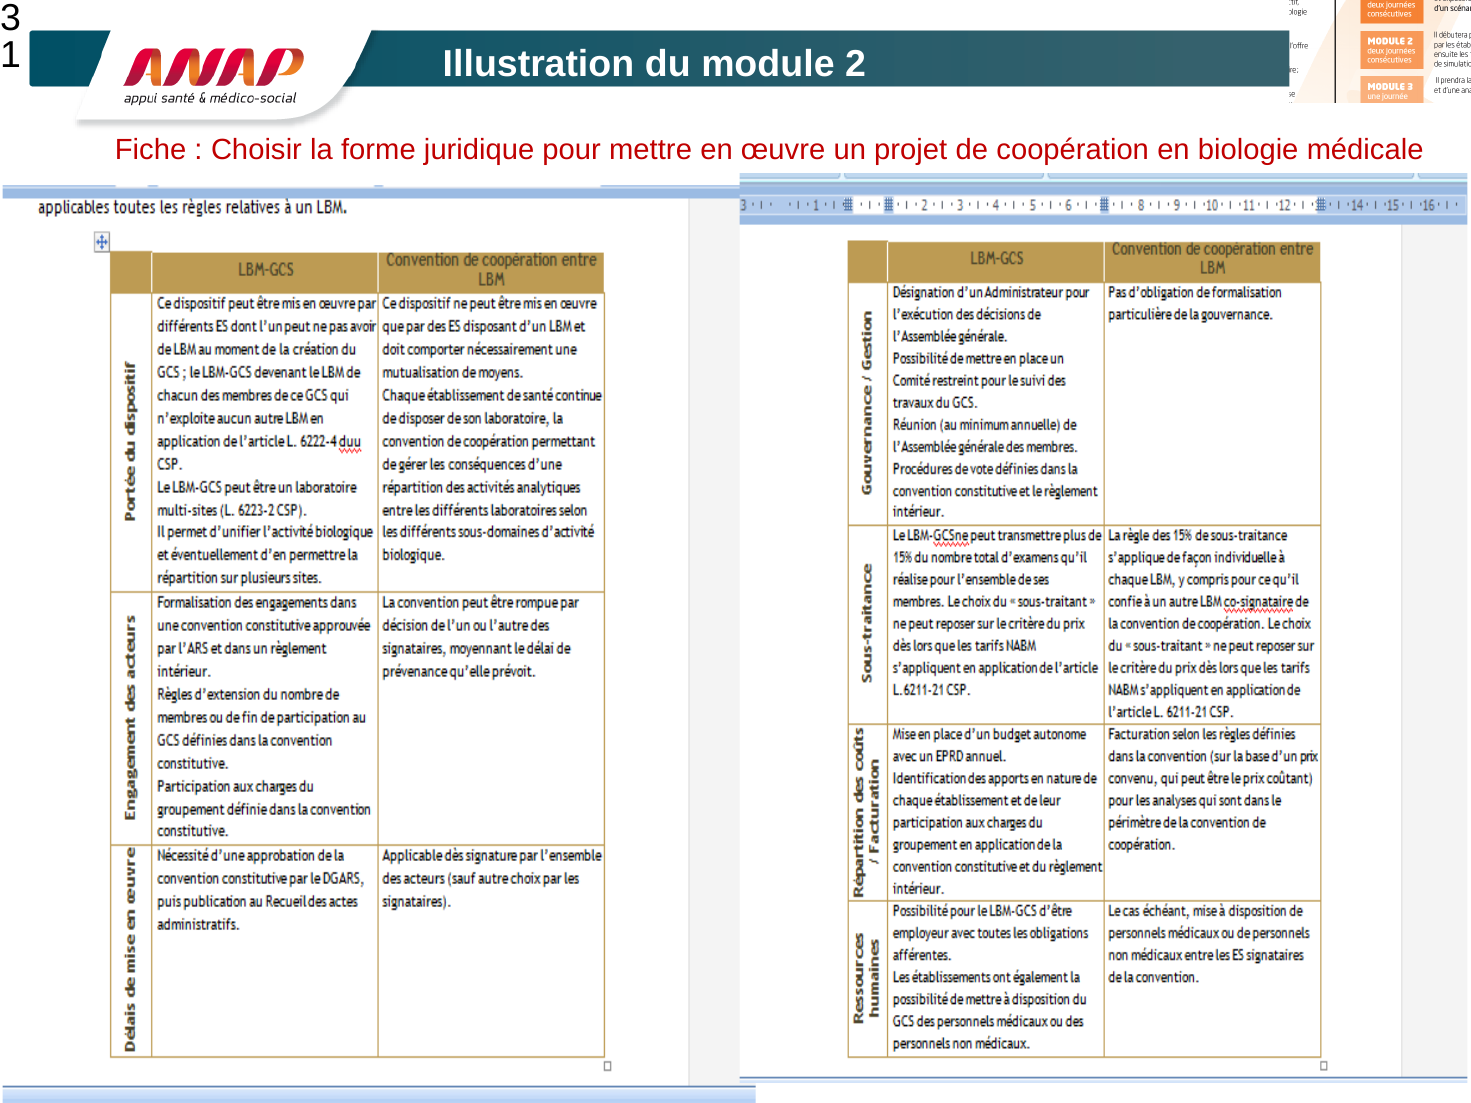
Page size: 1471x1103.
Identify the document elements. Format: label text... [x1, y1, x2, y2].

text_box Illustration du module 2 [427, 31, 1102, 92]
text_box Fiche : Choisir la forme juridique pour mettre en œuvre un projet de coopération en biologie médicale [73, 122, 1468, 208]
picture [2, 185, 1468, 1103]
picture [0, 0, 1471, 155]
